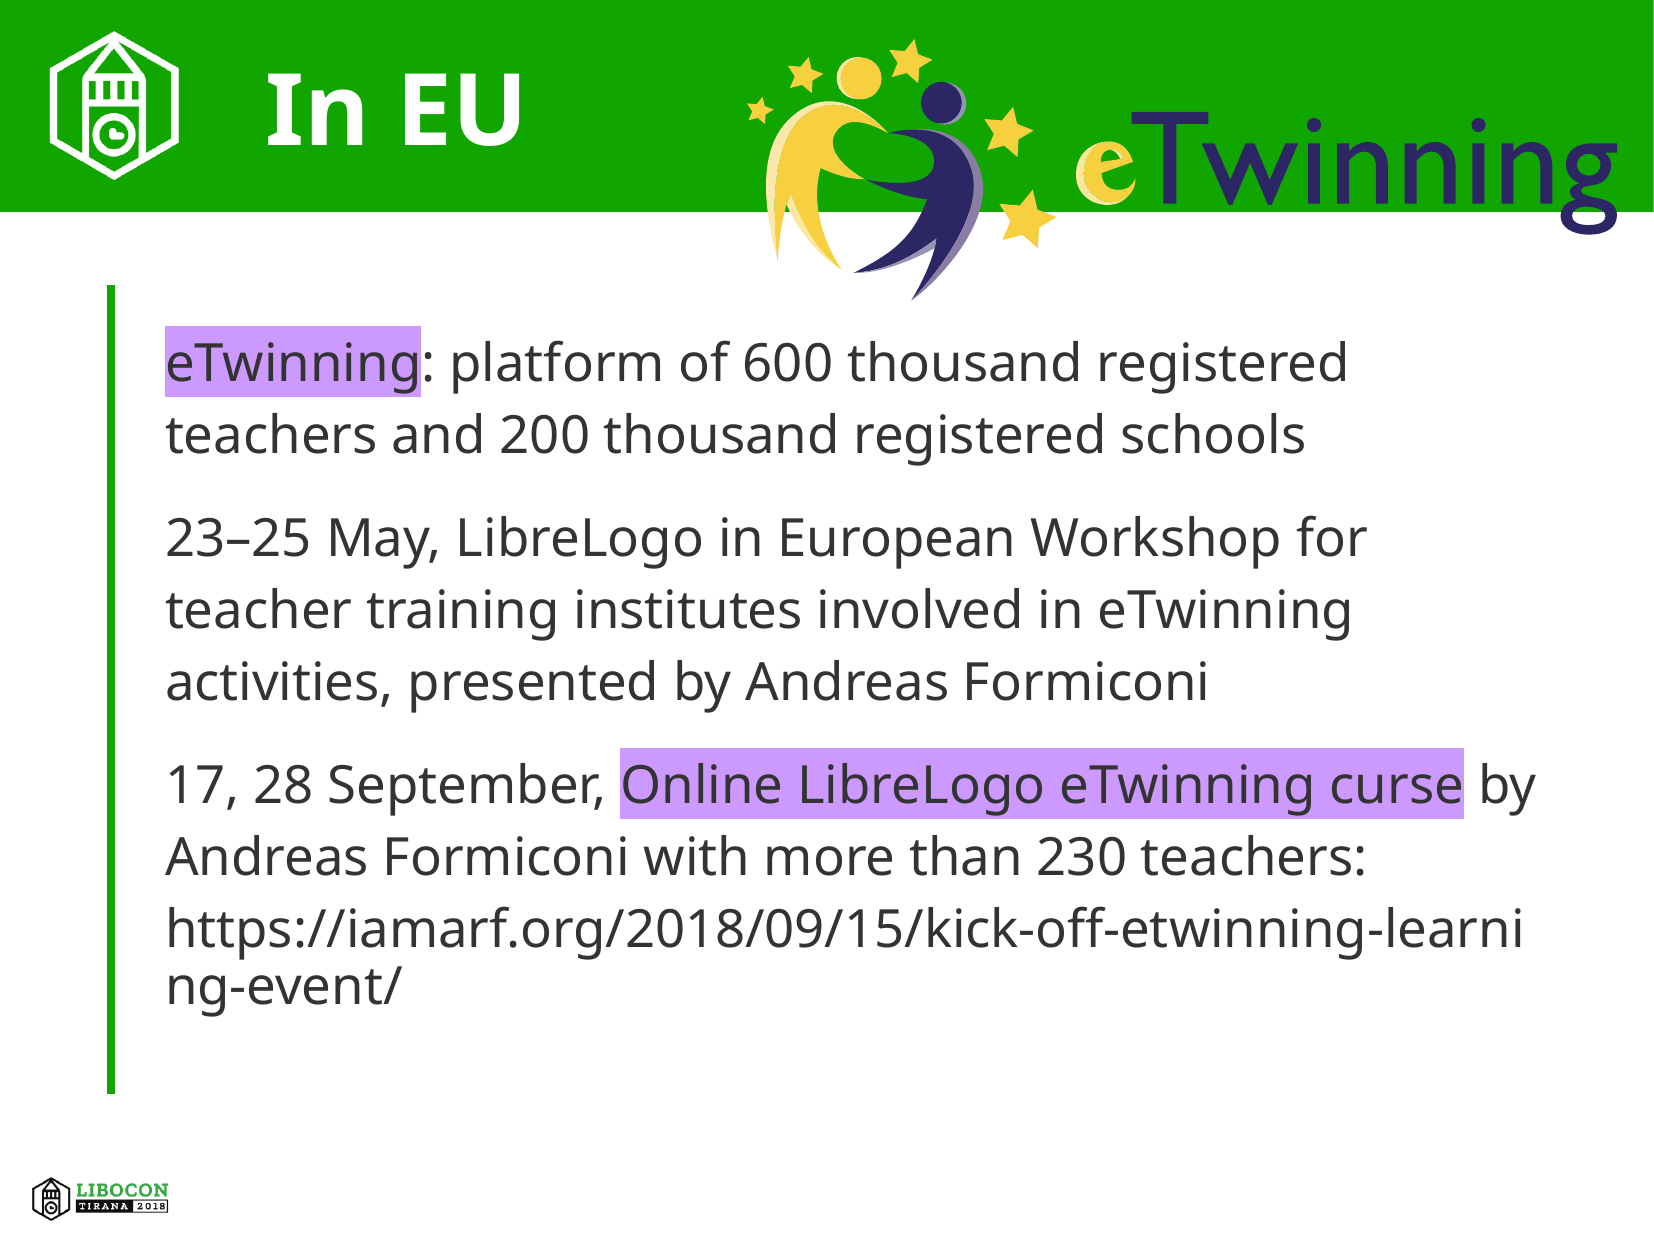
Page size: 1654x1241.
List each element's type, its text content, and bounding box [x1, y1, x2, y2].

picture [0, 0, 1654, 1241]
title In EU [265, 3, 1366, 211]
list eTwinning: platform of 600 thousand registered teachers and 200 thousand registered schools 23–25 May, LibreLogo in European Workshop for teacher training institutes involved in eTwinning activities, presented by Andreas Formiconi 17, 28 September, Online LibreLogo eTwinning curse by Andreas Formiconi with more than 230 teachers: https://iamarf.org/2018/09/15/kick-off-etwinning-learning-event/ [165, 325, 1546, 1045]
